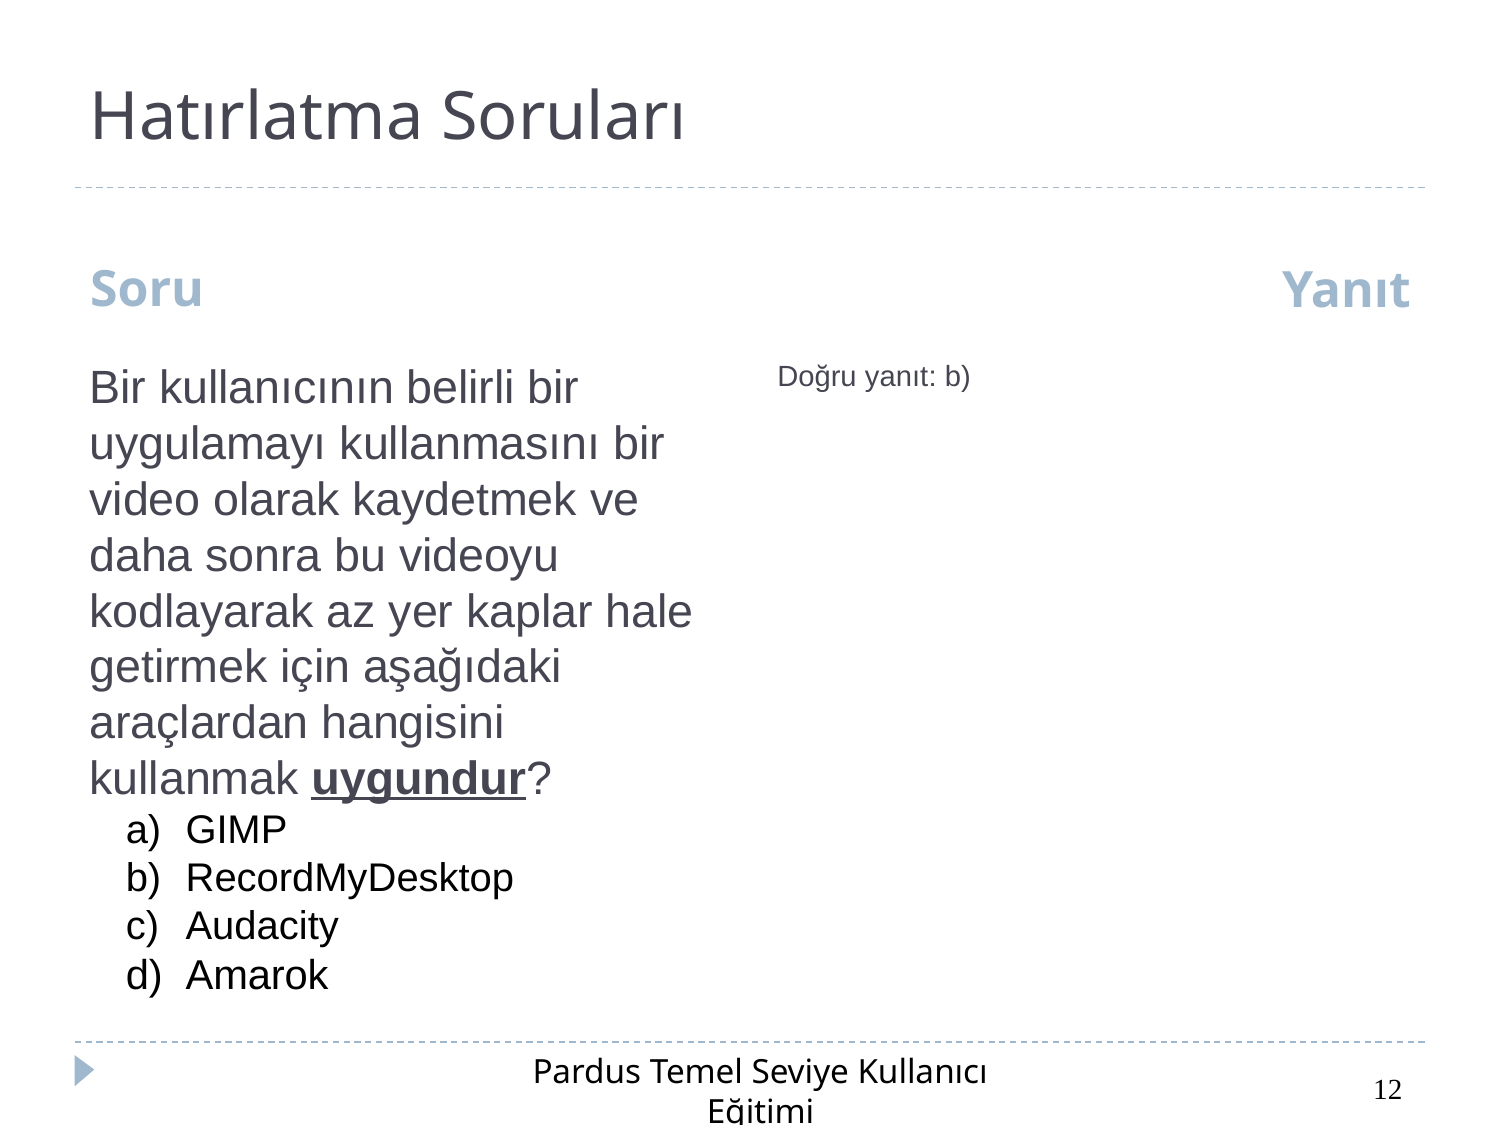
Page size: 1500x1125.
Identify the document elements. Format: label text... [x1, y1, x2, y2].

title Hatırlatma Soruları [75, 37, 1425, 188]
list Doğru yanıt: b) [762, 350, 1425, 1013]
list Yanıt [762, 212, 1426, 325]
list Soru [75, 210, 738, 324]
list Bir kullanıcının belirli bir uygulamayı kullanmasını bir video olarak kaydetmek ve daha sonra bu videoyu kodlayarak az yer kaplar hale getirmek için aşağıdaki araçlardan hangisini kullanmak uygundur? GIMP RecordMyDesktop Audacity Amarok [75, 350, 738, 1013]
